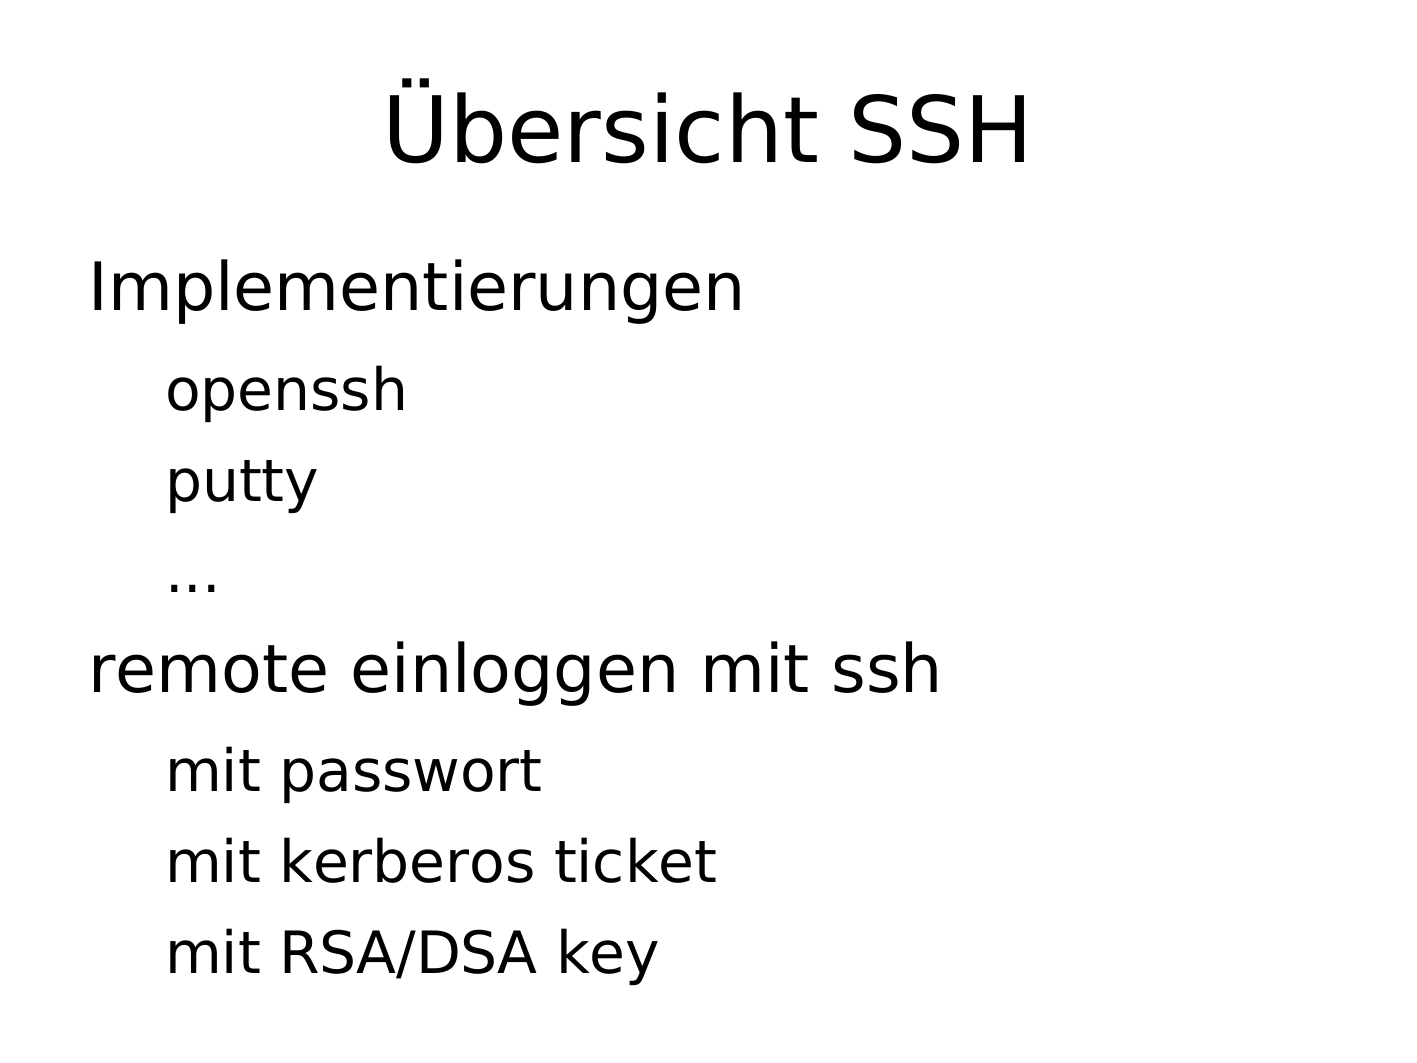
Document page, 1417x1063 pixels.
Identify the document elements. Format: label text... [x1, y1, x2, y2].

title Übersicht SSH [70, 49, 1346, 213]
list Implementierungen openssh putty ... remote einloggen mit ssh mit passwort mit kerberos ticket mit RSA/DSA key [70, 248, 1346, 988]
